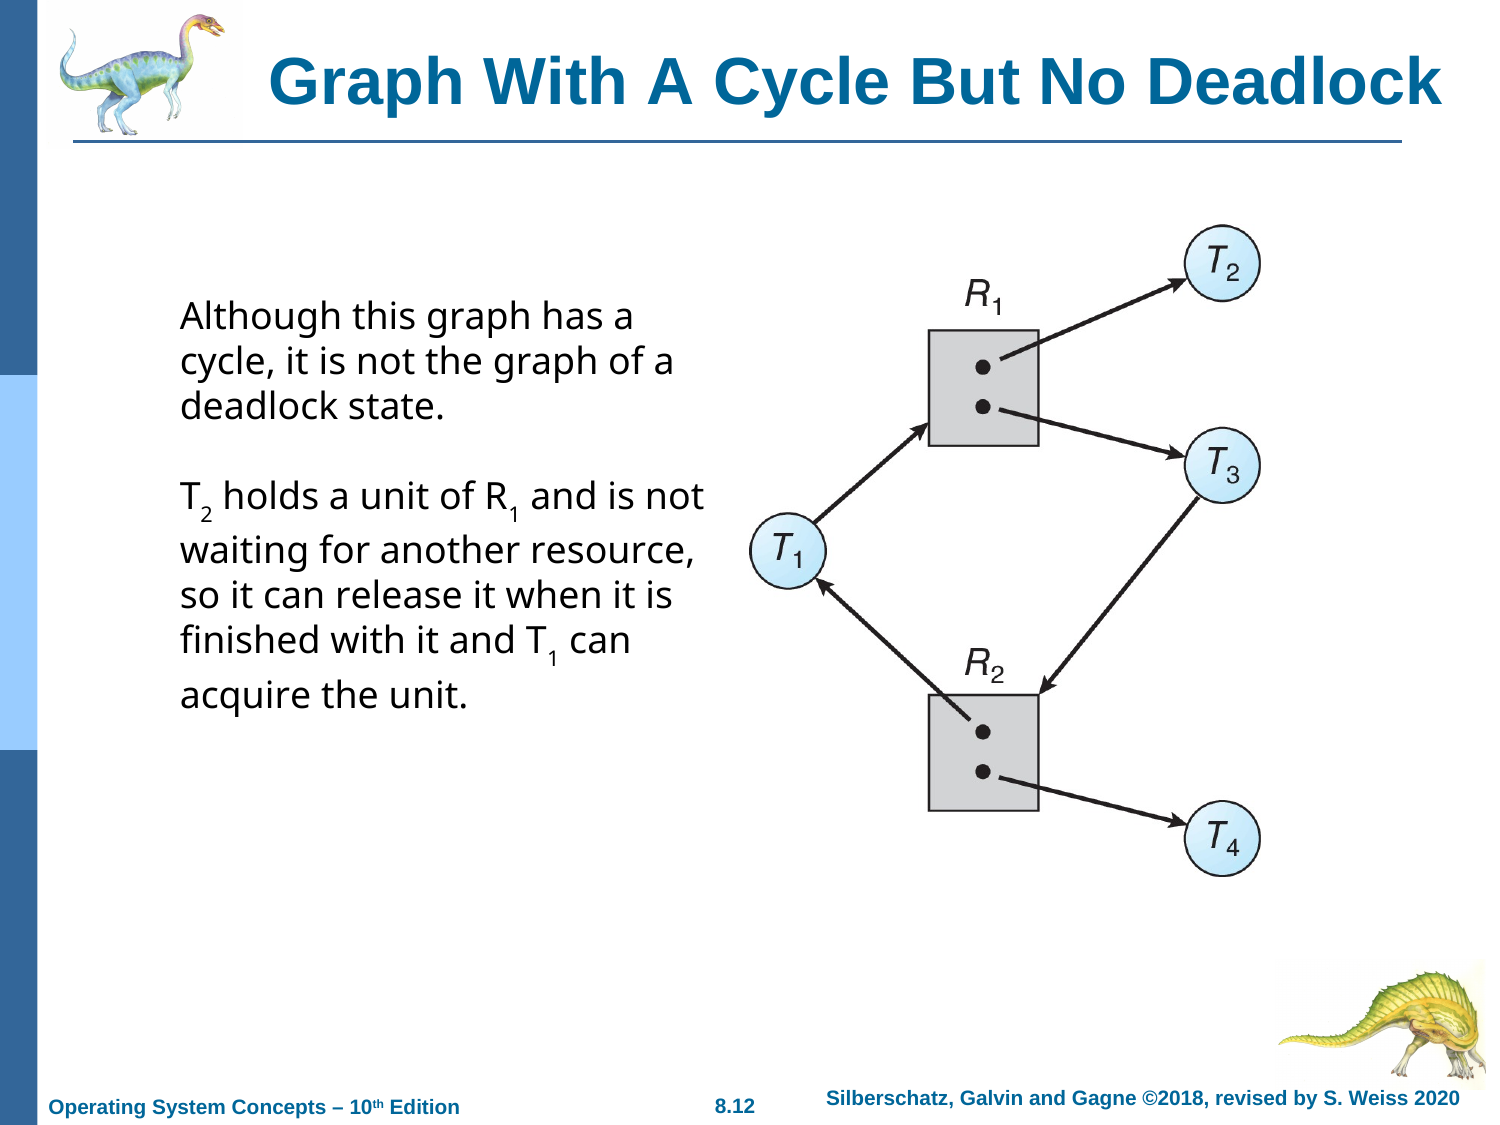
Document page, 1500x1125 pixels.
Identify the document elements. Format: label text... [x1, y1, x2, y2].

picture [46, 0, 243, 149]
title Graph With A Cycle But No Deadlock [203, 50, 1500, 126]
text_box Although this graph has a cycle, it is not the graph of a deadlock state. T2 holds a unit of R1 and is not waiting for another resource, so it can release it when it is finished with it and T1 can acquire the unit. [165, 285, 721, 814]
picture [749, 224, 1261, 877]
picture [1275, 959, 1486, 1095]
